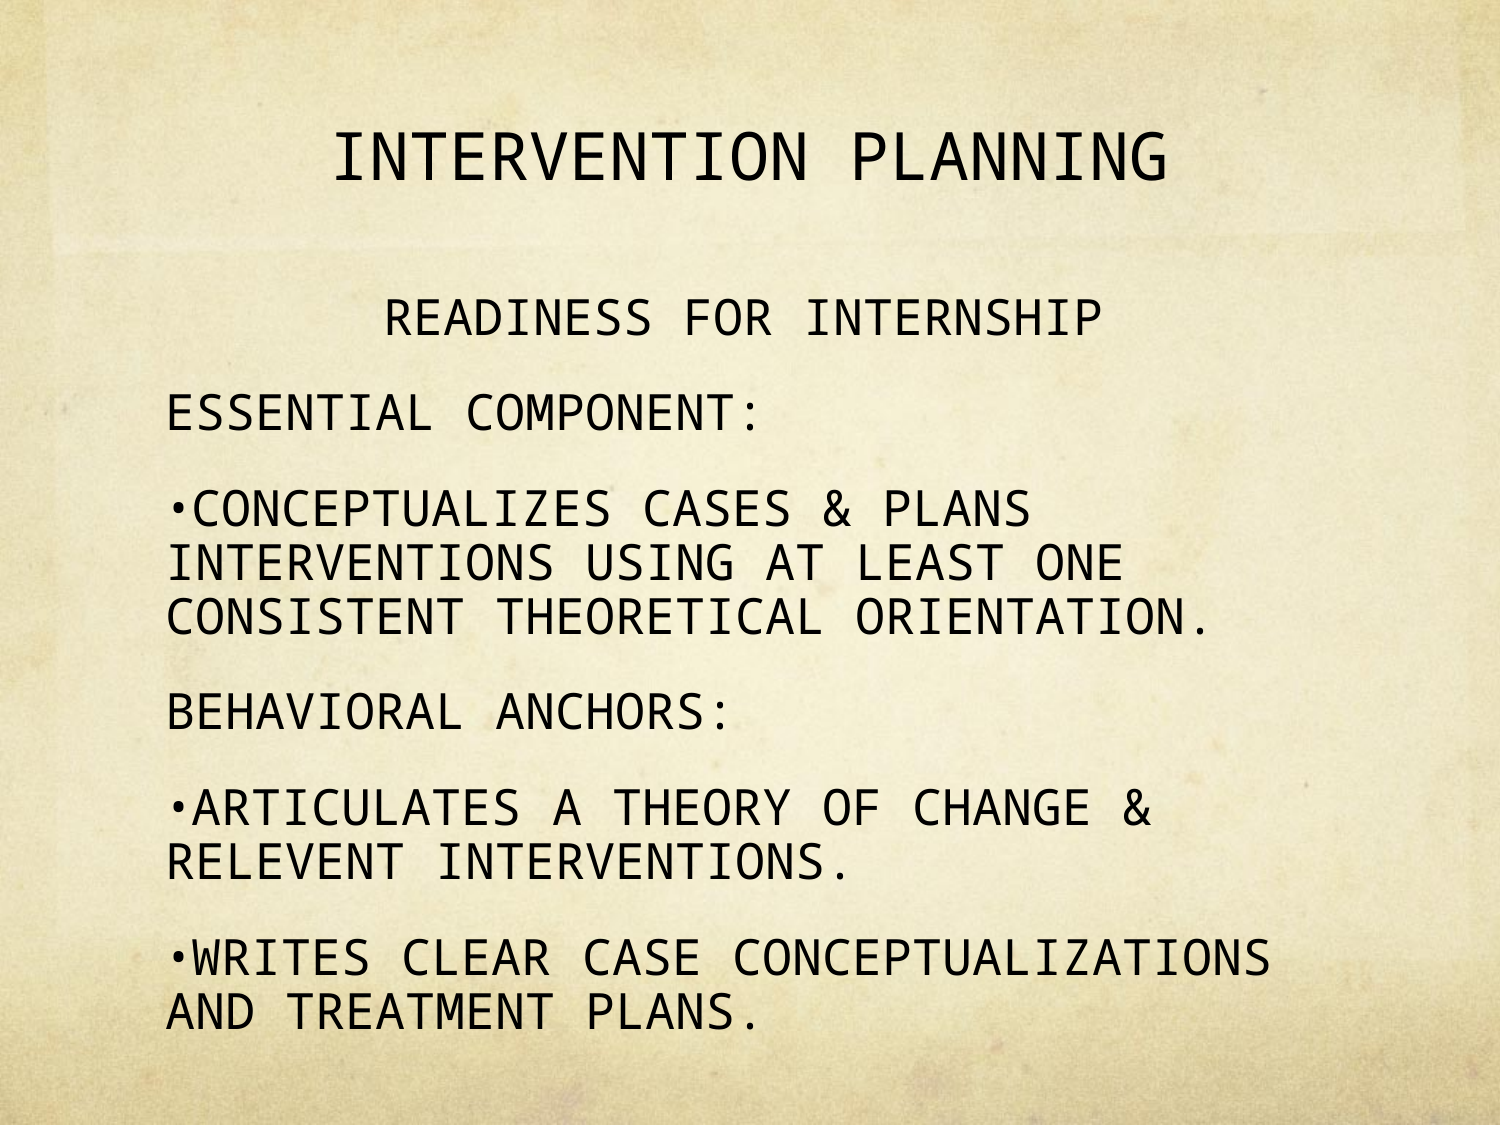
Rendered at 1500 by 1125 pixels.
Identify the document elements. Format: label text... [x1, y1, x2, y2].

list READINESS FOR INTERNSHIP ESSENTIAL COMPONENT: CONCEPTUALIZES CASES & PLANS INTERVENTIONS USING AT LEAST ONE CONSISTENT THEORETICAL ORIENTATION. BEHAVIORAL ANCHORS: ARTICULATES A THEORY OF CHANGE & RELEVENT INTERVENTIONS. WRITES CLEAR CASE CONCEPTUALIZATIONS AND TREATMENT PLANS. [150, 284, 1338, 1125]
title INTERVENTION PLANNING [150, 82, 1350, 226]
picture [0, 0, 1500, 1125]
